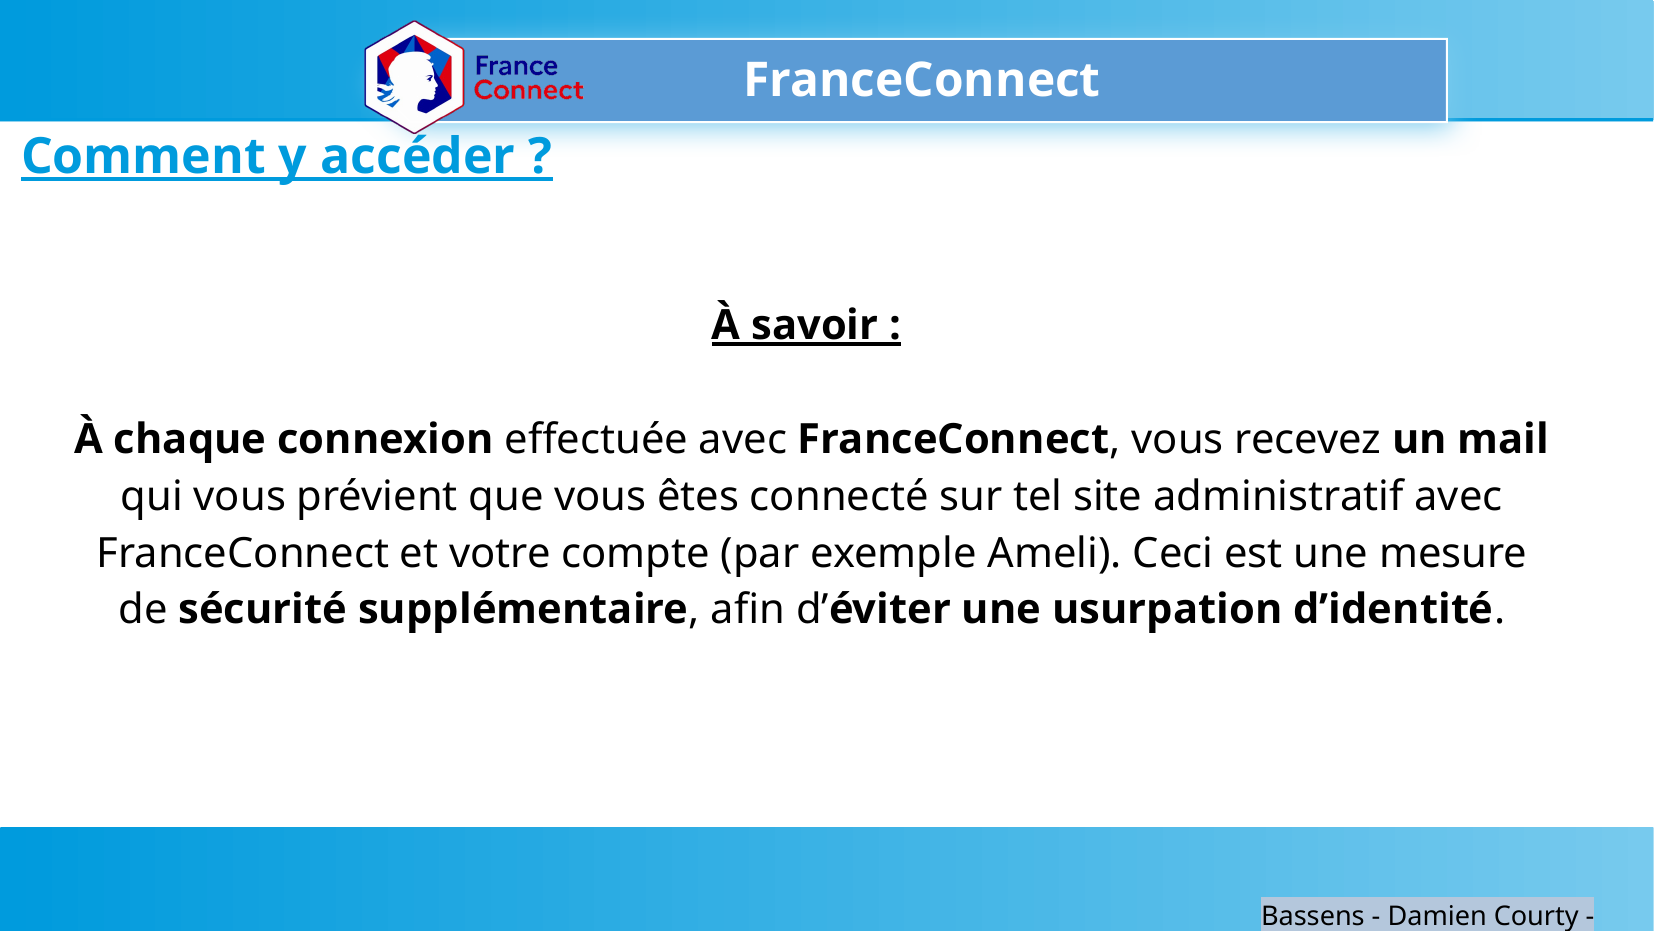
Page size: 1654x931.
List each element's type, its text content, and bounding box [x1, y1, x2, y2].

text_box Comment y accéder ? [6, 112, 739, 228]
text_box FranceConnect [586, 38, 1447, 123]
text_box Bassens - Damien Courty - 2024 [1246, 889, 1654, 931]
picture [361, 17, 586, 136]
text_box À savoir : À chaque connexion effectuée avec FranceConnect, vous recevez un mail qui vous prévient que vous êtes connecté sur tel site administratif avec FranceConnect et votre compte (par exemple Ameli). Ceci est une mesure de sécurité supplémentaire, afin d’éviter une usurpation d’identité. [59, 286, 1565, 596]
